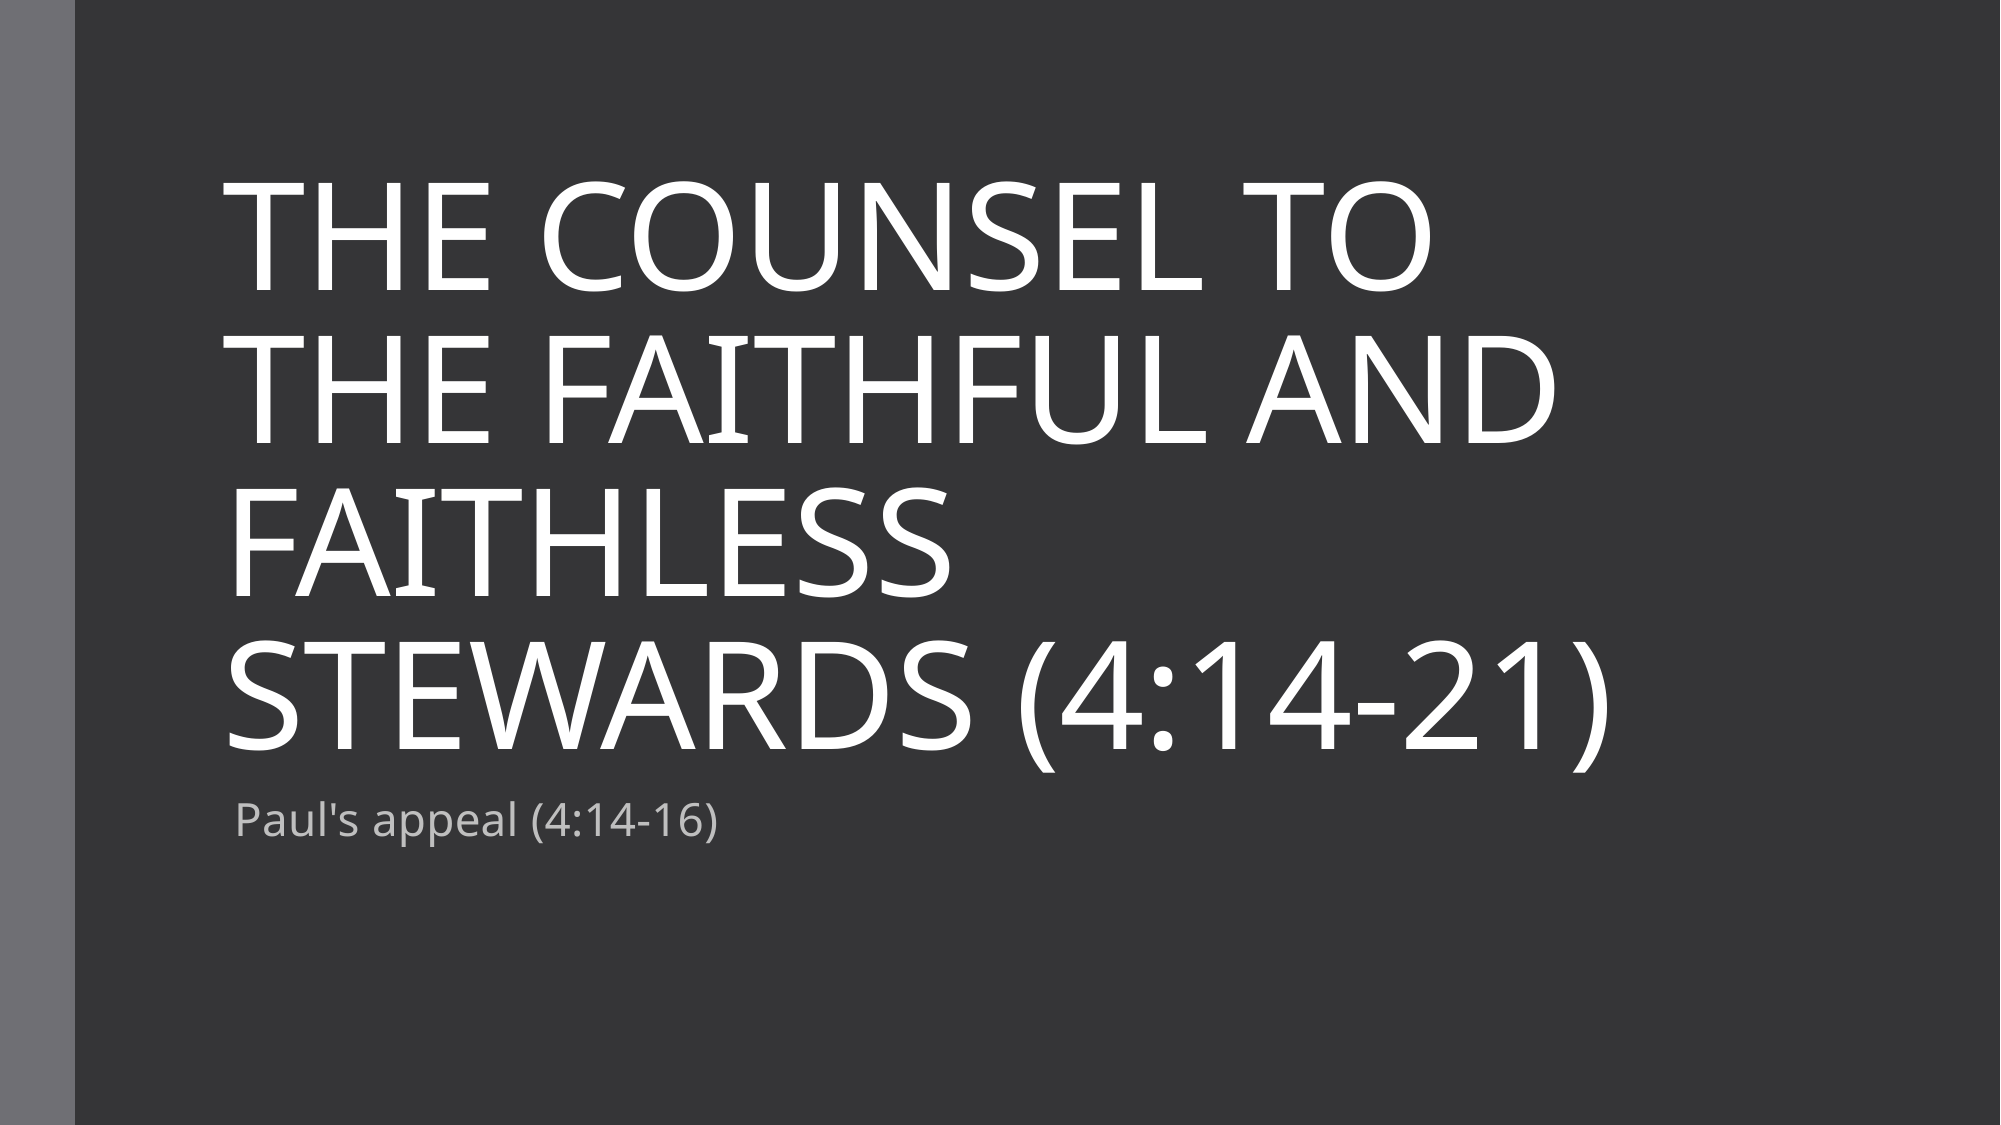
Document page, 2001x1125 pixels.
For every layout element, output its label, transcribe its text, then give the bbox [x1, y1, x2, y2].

subtitle Paul's appeal (4:14-16) [206, 787, 1752, 1066]
title THE COUNSEL TO THE FAITHFUL AND FAITHLESS STEWARDS (4:14-21) [206, 124, 1752, 787]
